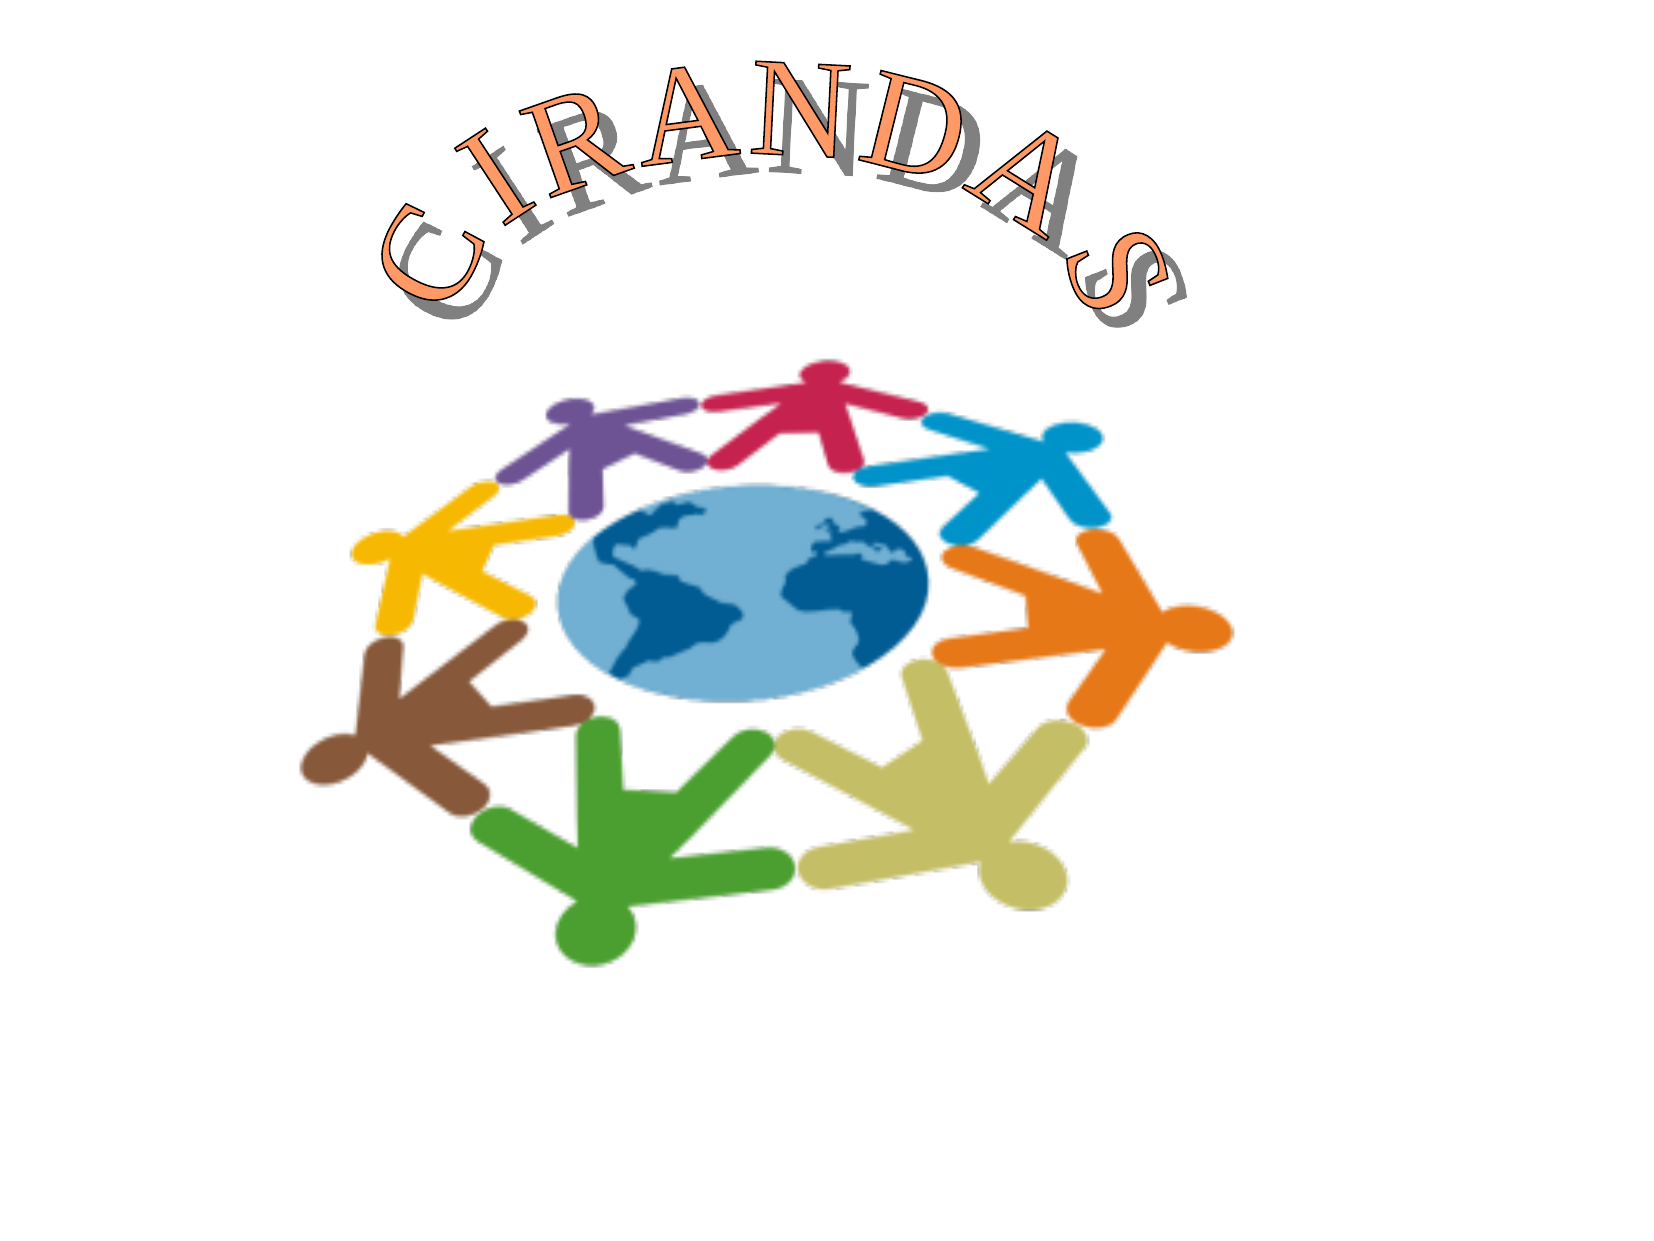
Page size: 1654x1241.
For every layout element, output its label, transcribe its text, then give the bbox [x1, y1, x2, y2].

text_box CIRANDAS [454, 128, 536, 226]
text_box CIRANDAS [1066, 232, 1168, 309]
text_box CIRANDAS [962, 131, 1058, 241]
text_box CIRANDAS [519, 94, 635, 198]
text_box CIRANDAS [858, 70, 962, 174]
picture [295, 354, 1241, 975]
text_box CIRANDAS [641, 67, 741, 167]
text_box CIRANDAS [751, 61, 851, 158]
text_box CIRANDAS [381, 203, 484, 301]
